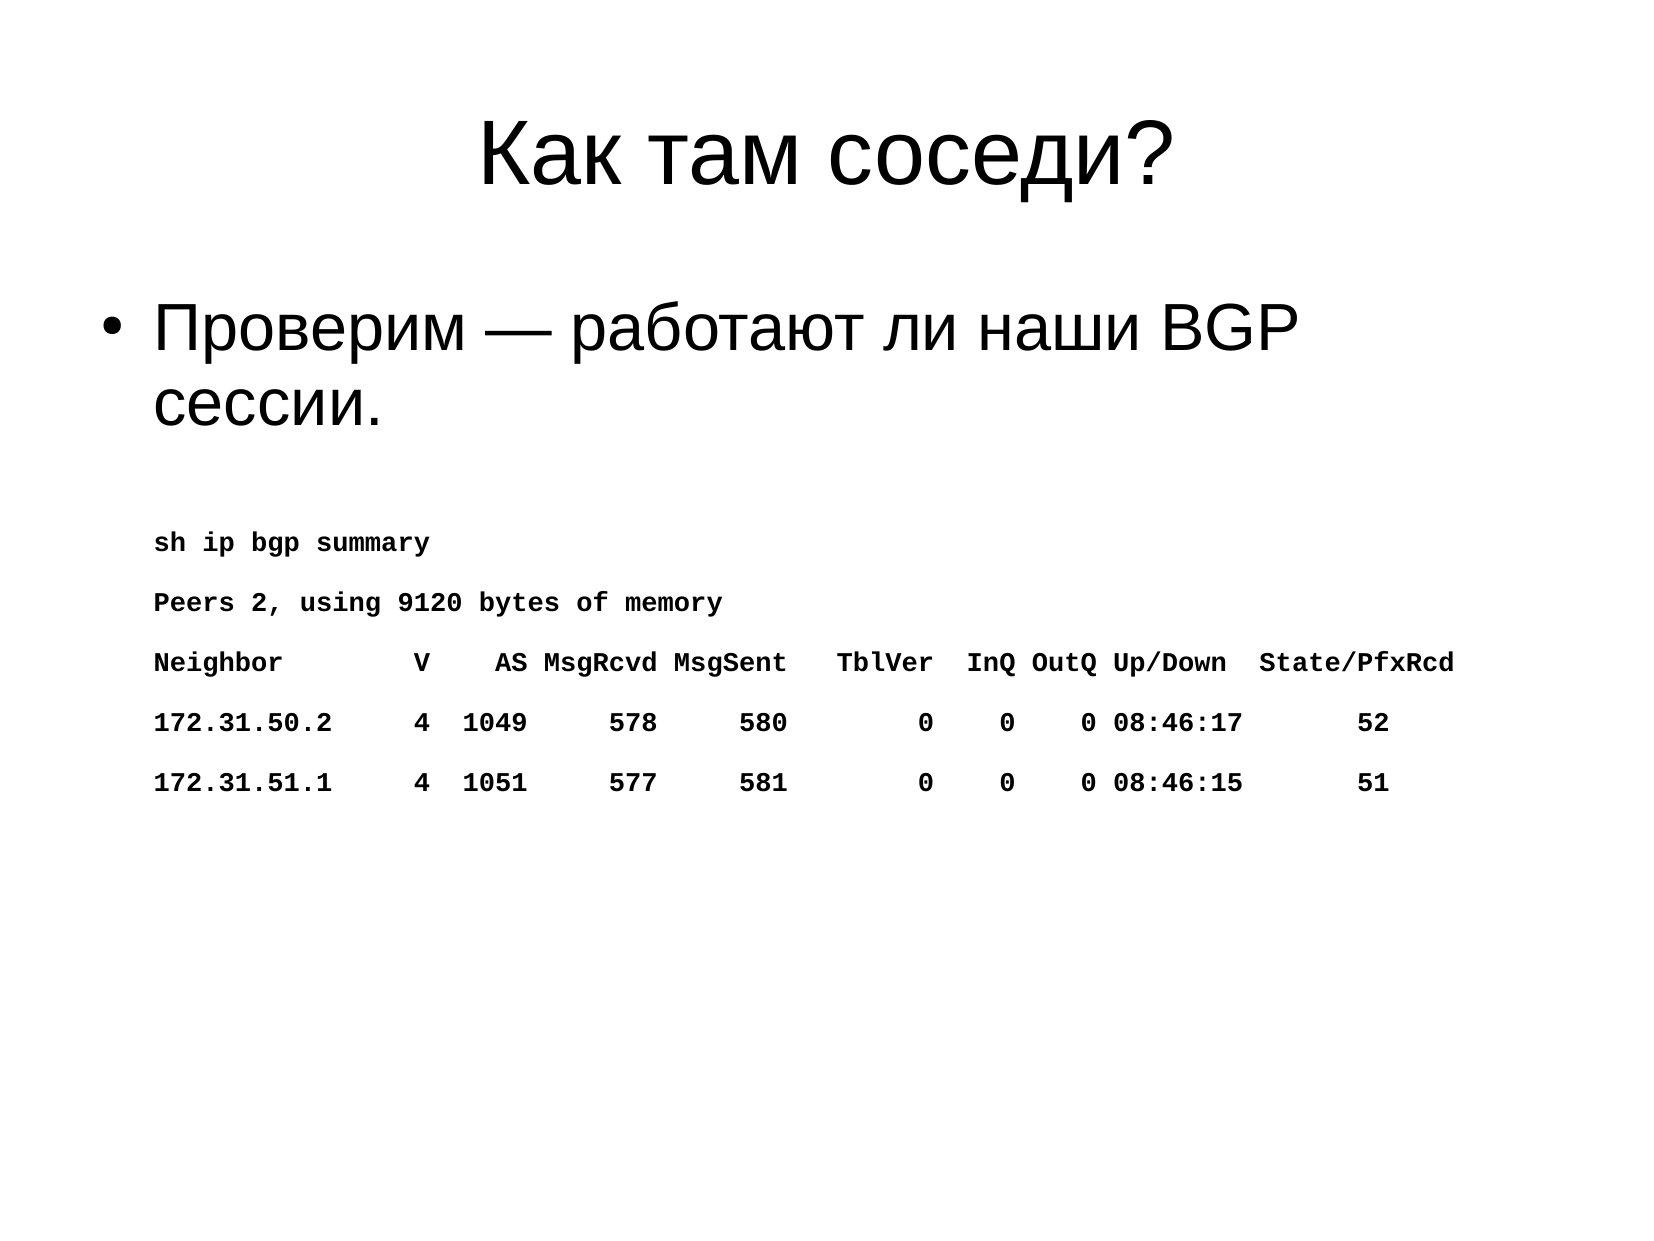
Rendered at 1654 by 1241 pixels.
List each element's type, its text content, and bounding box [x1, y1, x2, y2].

list Проверим — работают ли наши BGP сессии. sh ip bgp summary Peers 2, using 9120 bytes of memory Neighbor V AS MsgRcvd MsgSent TblVer InQ OutQ Up/Down State/PfxRcd 172.31.50.2 4 1049 578 580 0 0 0 08:46:17 52 172.31.51.1 4 1051 577 581 0 0 0 08:46:15 51 [82, 290, 1538, 1010]
title Как там соседи? [82, 49, 1571, 257]
